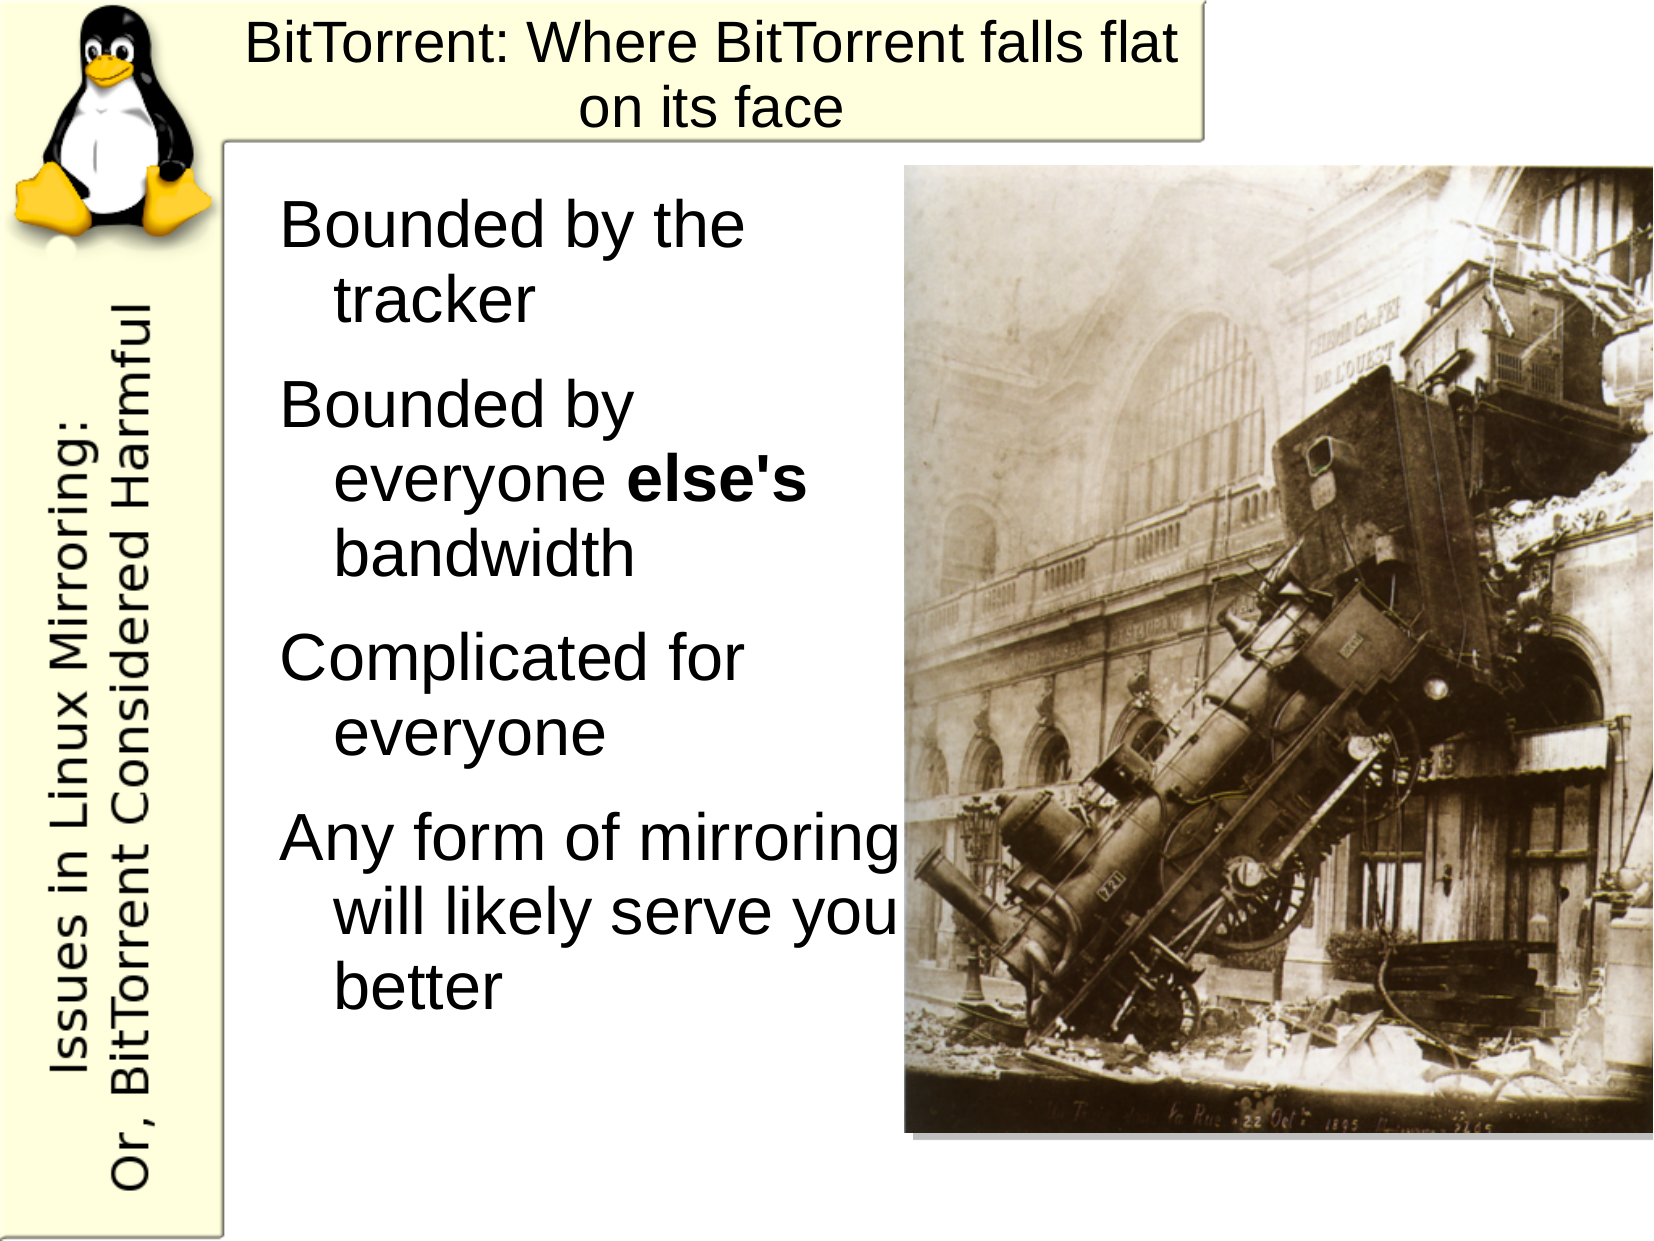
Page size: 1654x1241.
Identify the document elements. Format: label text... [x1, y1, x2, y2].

title BitTorrent: Where BitTorrent falls flat on its face [224, 0, 1200, 151]
picture [0, 0, 1654, 1241]
list Bounded by the tracker Bounded by everyone else's bandwidth Complicated for everyone Any form of mirroring will likely serve you better [262, 187, 903, 1109]
